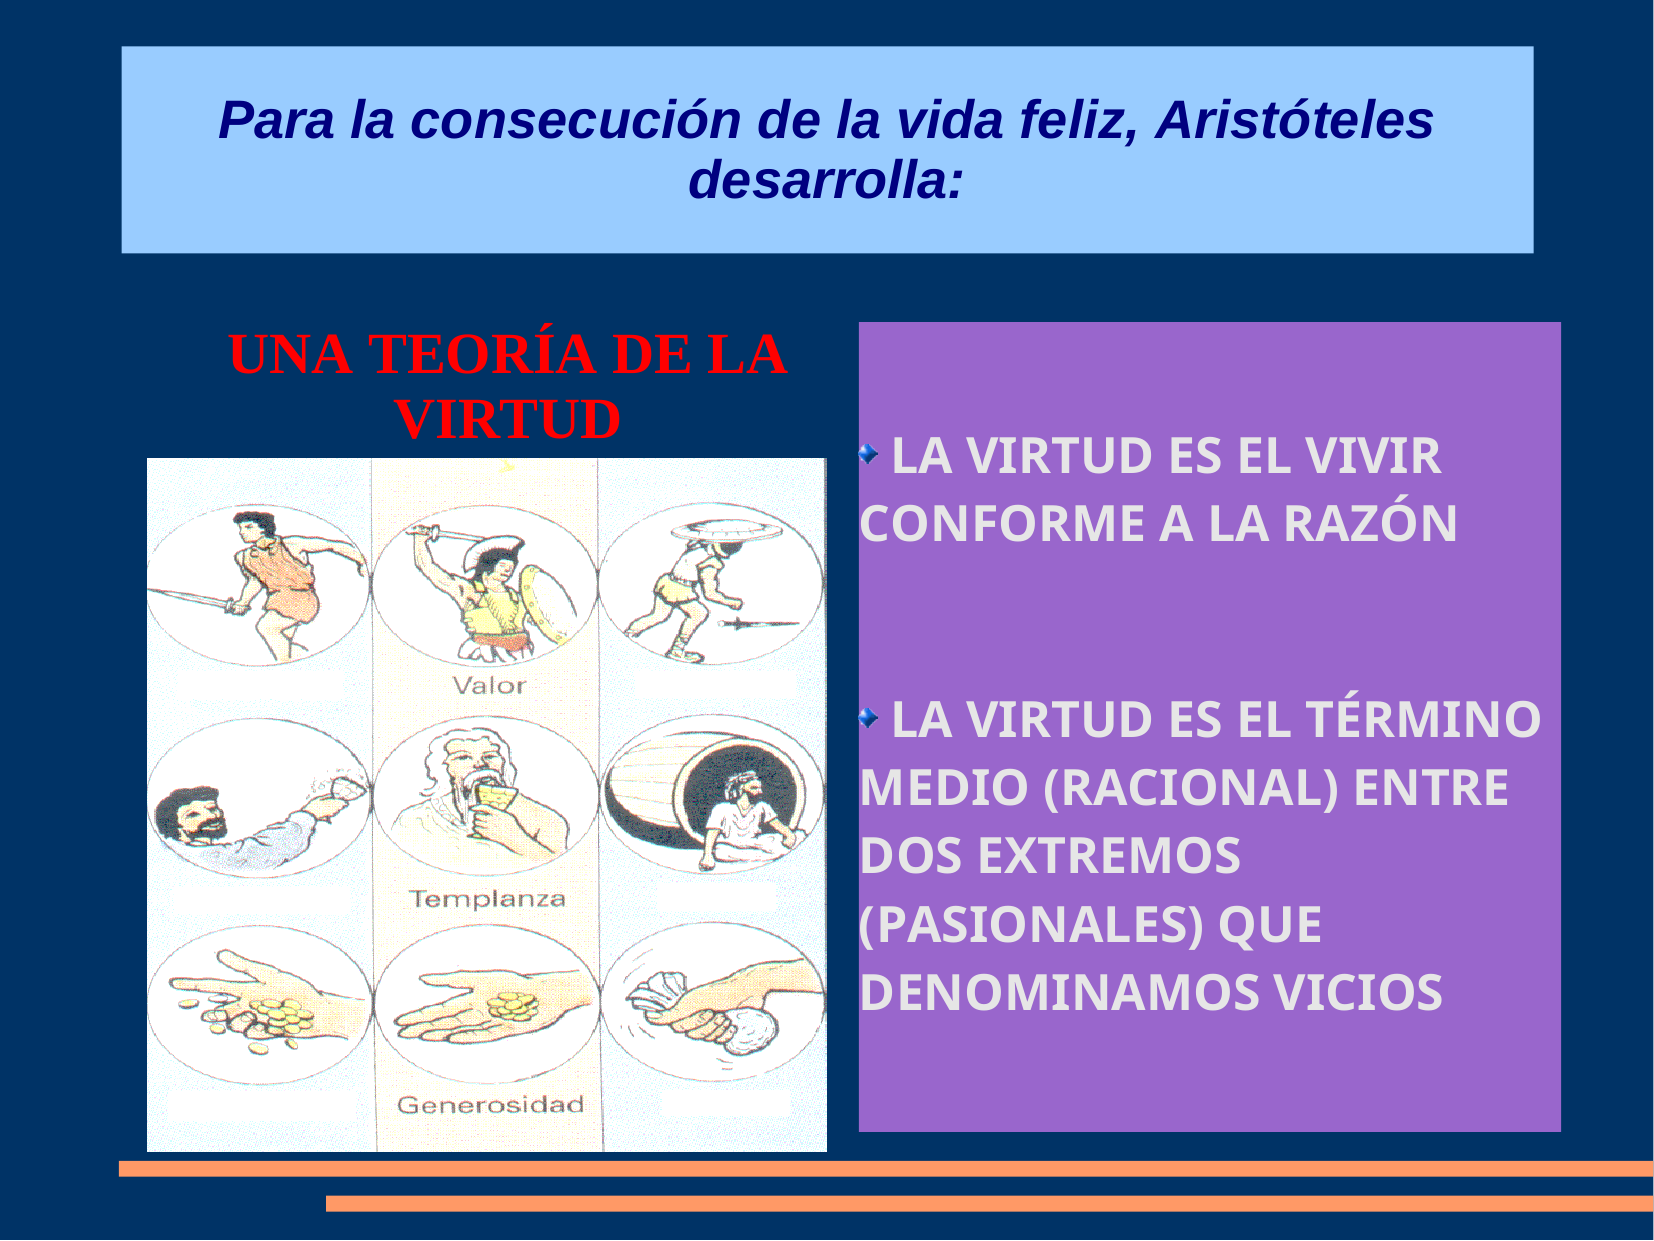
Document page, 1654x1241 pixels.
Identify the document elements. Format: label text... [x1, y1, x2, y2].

title Para la consecución de la vida feliz, Aristóteles desarrolla: [121, 46, 1534, 254]
picture [147, 458, 827, 1152]
list LA VIRTUD ES EL VIVIR CONFORME A LA RAZÓN LA VIRTUD ES EL TÉRMINO MEDIO (RACIONAL) ENTRE DOS EXTREMOS (PASIONALES) QUE DENOMINAMOS VICIOS [858, 322, 1562, 1132]
list UNA TEORÍA DE LA VIRTUD [121, 322, 824, 1132]
